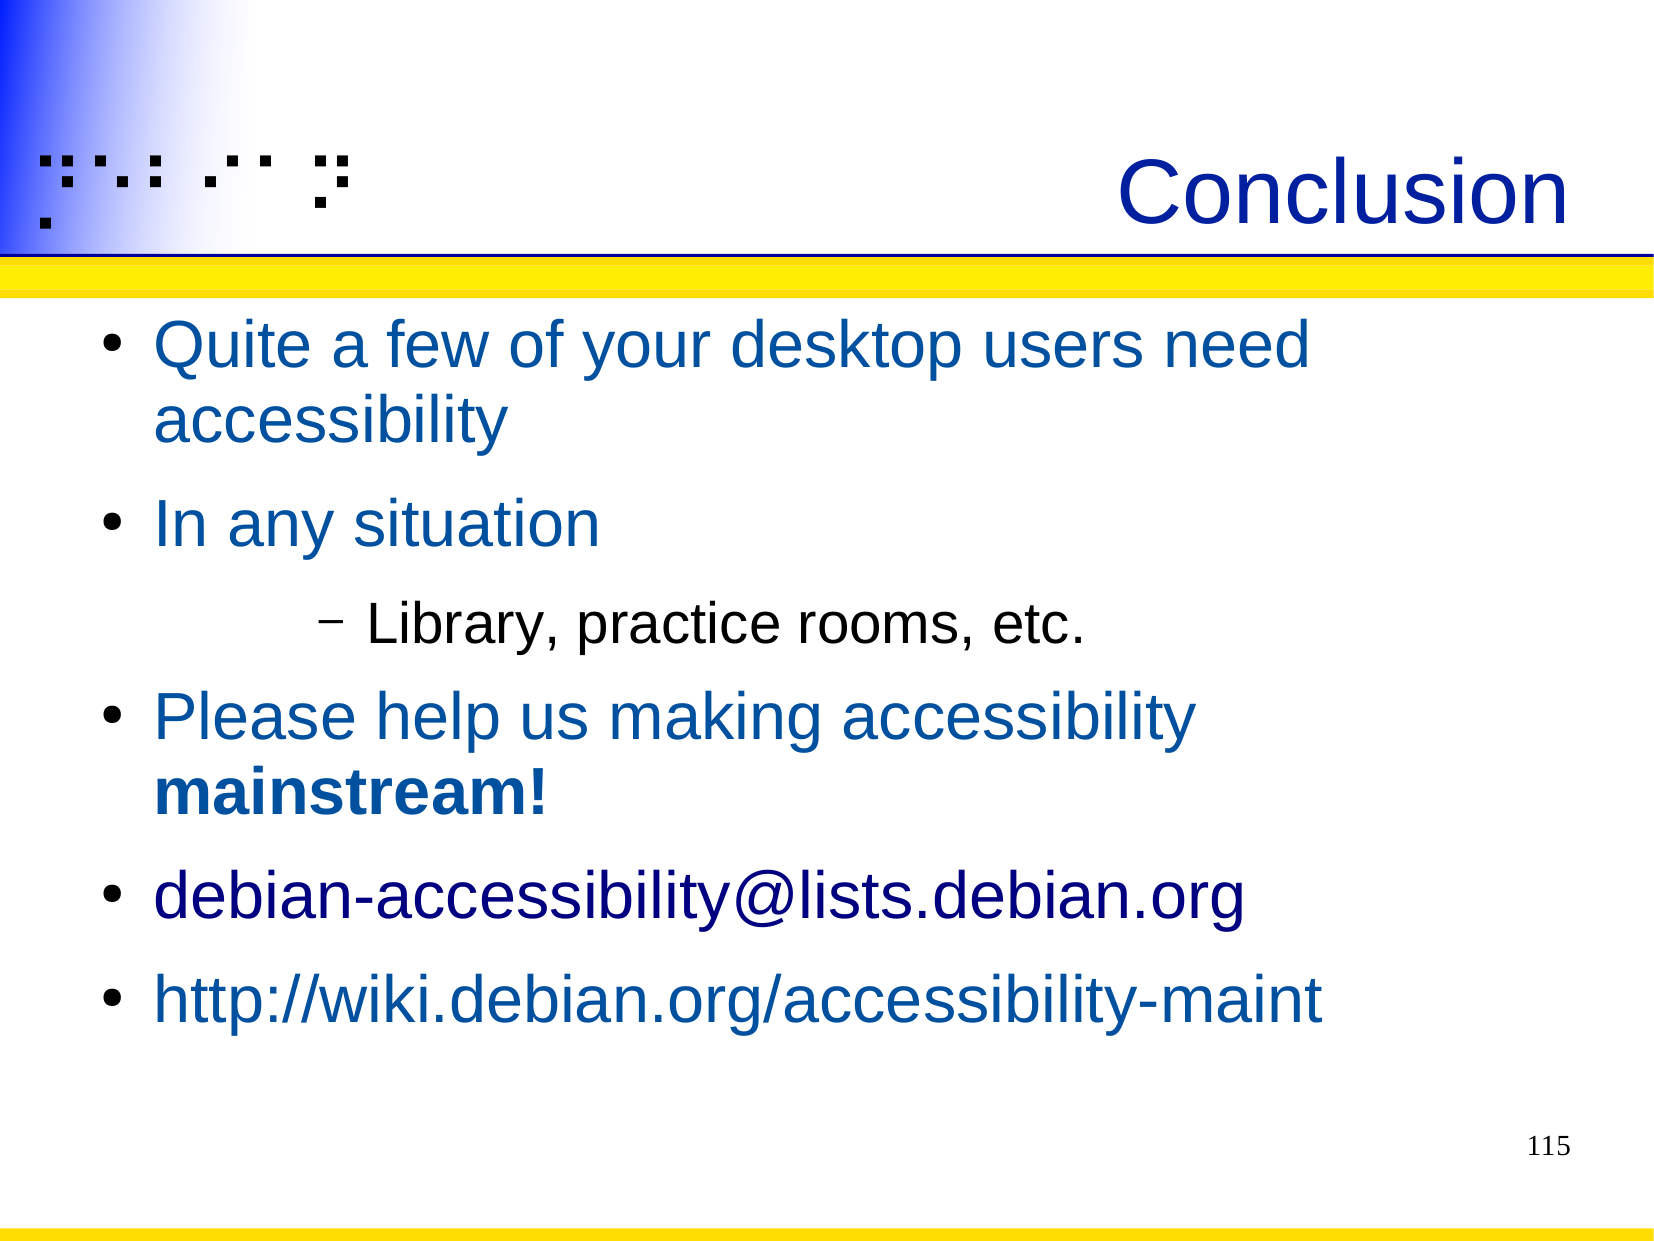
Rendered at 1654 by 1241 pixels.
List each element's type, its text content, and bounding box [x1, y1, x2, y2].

title Conclusion [372, 134, 1571, 250]
list Quite a few of your desktop users need accessibility In any situation Library, practice rooms, etc. Please help us making accessibility mainstream! debian-accessibility@lists.debian.org http://wiki.debian.org/accessibility-maint [82, 307, 1571, 1241]
